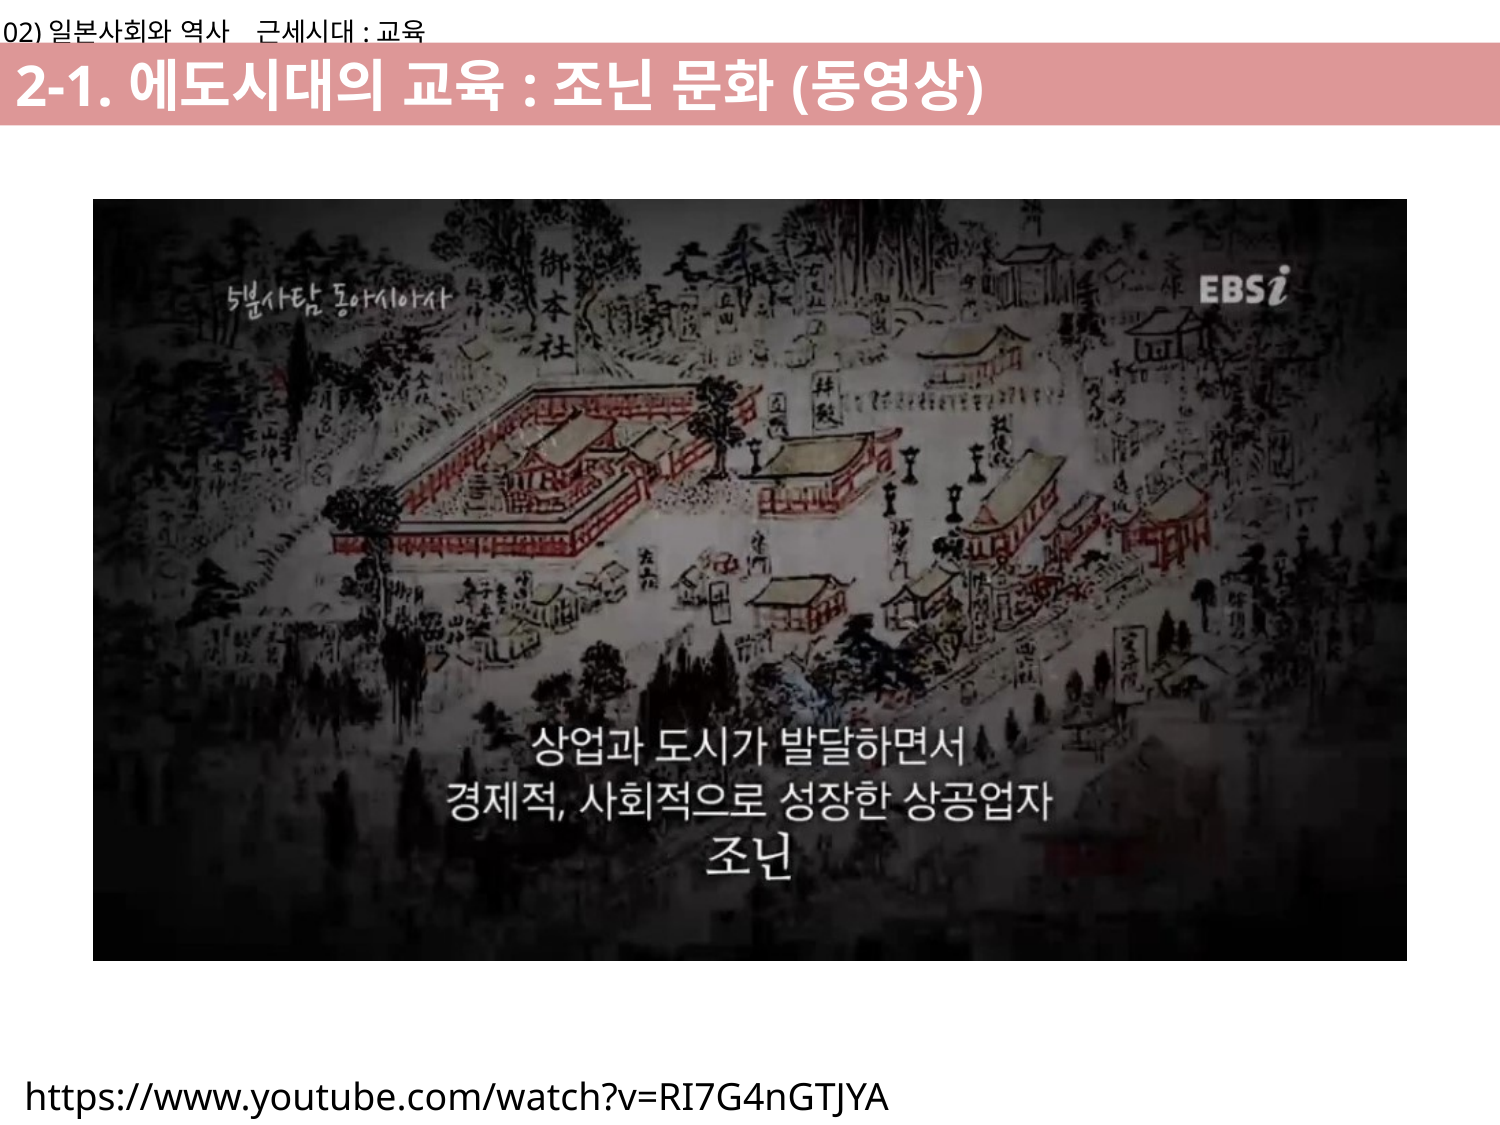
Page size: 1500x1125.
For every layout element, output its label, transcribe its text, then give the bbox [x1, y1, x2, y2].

text_box https://www.youtube.com/watch?v=RI7G4nGTJYA [0, 1065, 1098, 1125]
text_box 2-1. 에도시대의 교육 : 조닌 문화 (동영상) [0, 42, 1500, 126]
text_box 02) 일본사회와 역사 _ 근세시대 : 교육 [0, 7, 868, 42]
picture [93, 199, 1407, 961]
